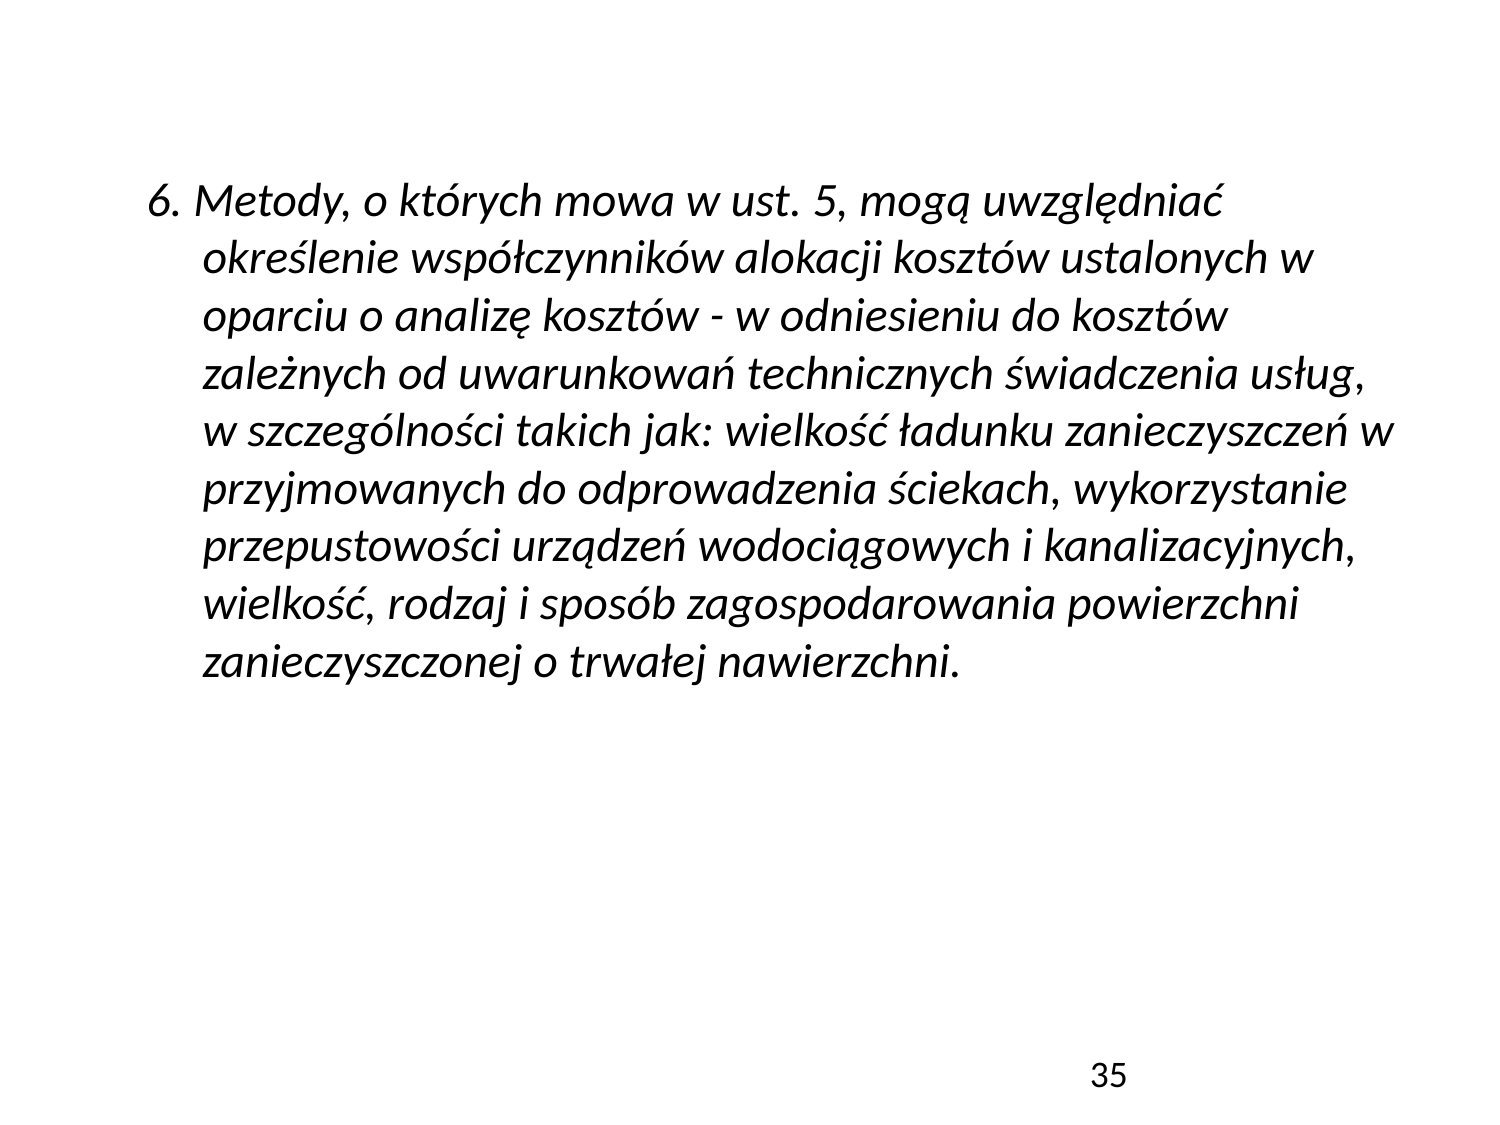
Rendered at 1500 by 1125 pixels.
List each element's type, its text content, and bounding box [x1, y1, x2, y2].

list 6. Metody, o których mowa w ust. 5, mogą uwzględniać określenie współczynników alokacji kosztów ustalonych w oparciu o analizę kosztów - w odniesieniu do kosztów zależnych od uwarunkowań technicznych świadczenia usług, w szczególności takich jak: wielkość ładunku zanieczyszczeń w przyjmowanych do odprowadzenia ściekach, wykorzystanie przepustowości urządzeń wodociągowych i kanalizacyjnych, wielkość, rodzaj i sposób zagospodarowania powierzchni zanieczyszczonej o trwałej nawierzchni. [75, 160, 1426, 1005]
text_box 31 [1074, 1042, 1426, 1103]
